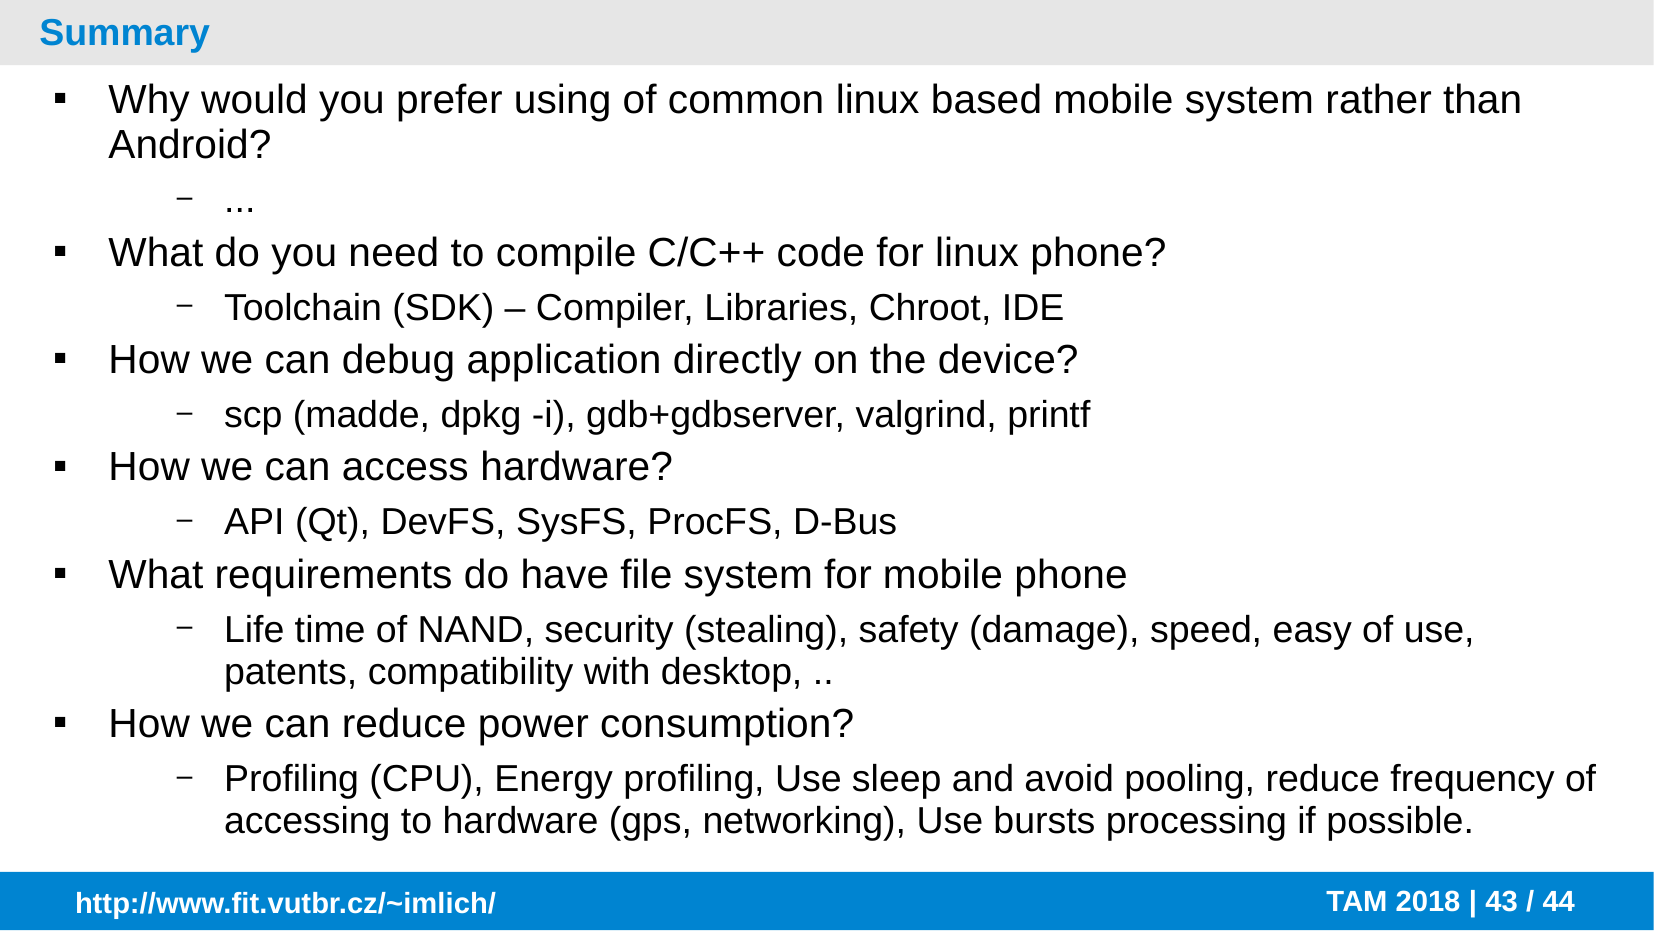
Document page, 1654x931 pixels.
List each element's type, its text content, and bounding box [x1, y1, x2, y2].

list Why would you prefer using of common linux based mobile system rather than Android? ... What do you need to compile C/C++ code for linux phone? Toolchain (SDK) – Compiler, Libraries, Chroot, IDE How we can debug application directly on the device? scp (madde, dpkg -i), gdb+gdbserver, valgrind, printf How we can access hardware? API (Qt), DevFS, SysFS, ProcFS, D-Bus What requirements do have file system for mobile phone Life time of NAND, security (stealing), safety (damage), speed, easy of use, patents, compatibility with desktop, .. How we can reduce power consumption? Profiling (CPU), Energy profiling, Use sleep and avoid pooling, reduce frequency of accessing to hardware (gps, networking), Use bursts processing if possible. [37, 76, 1613, 894]
title Summary [39, 4, 1615, 61]
